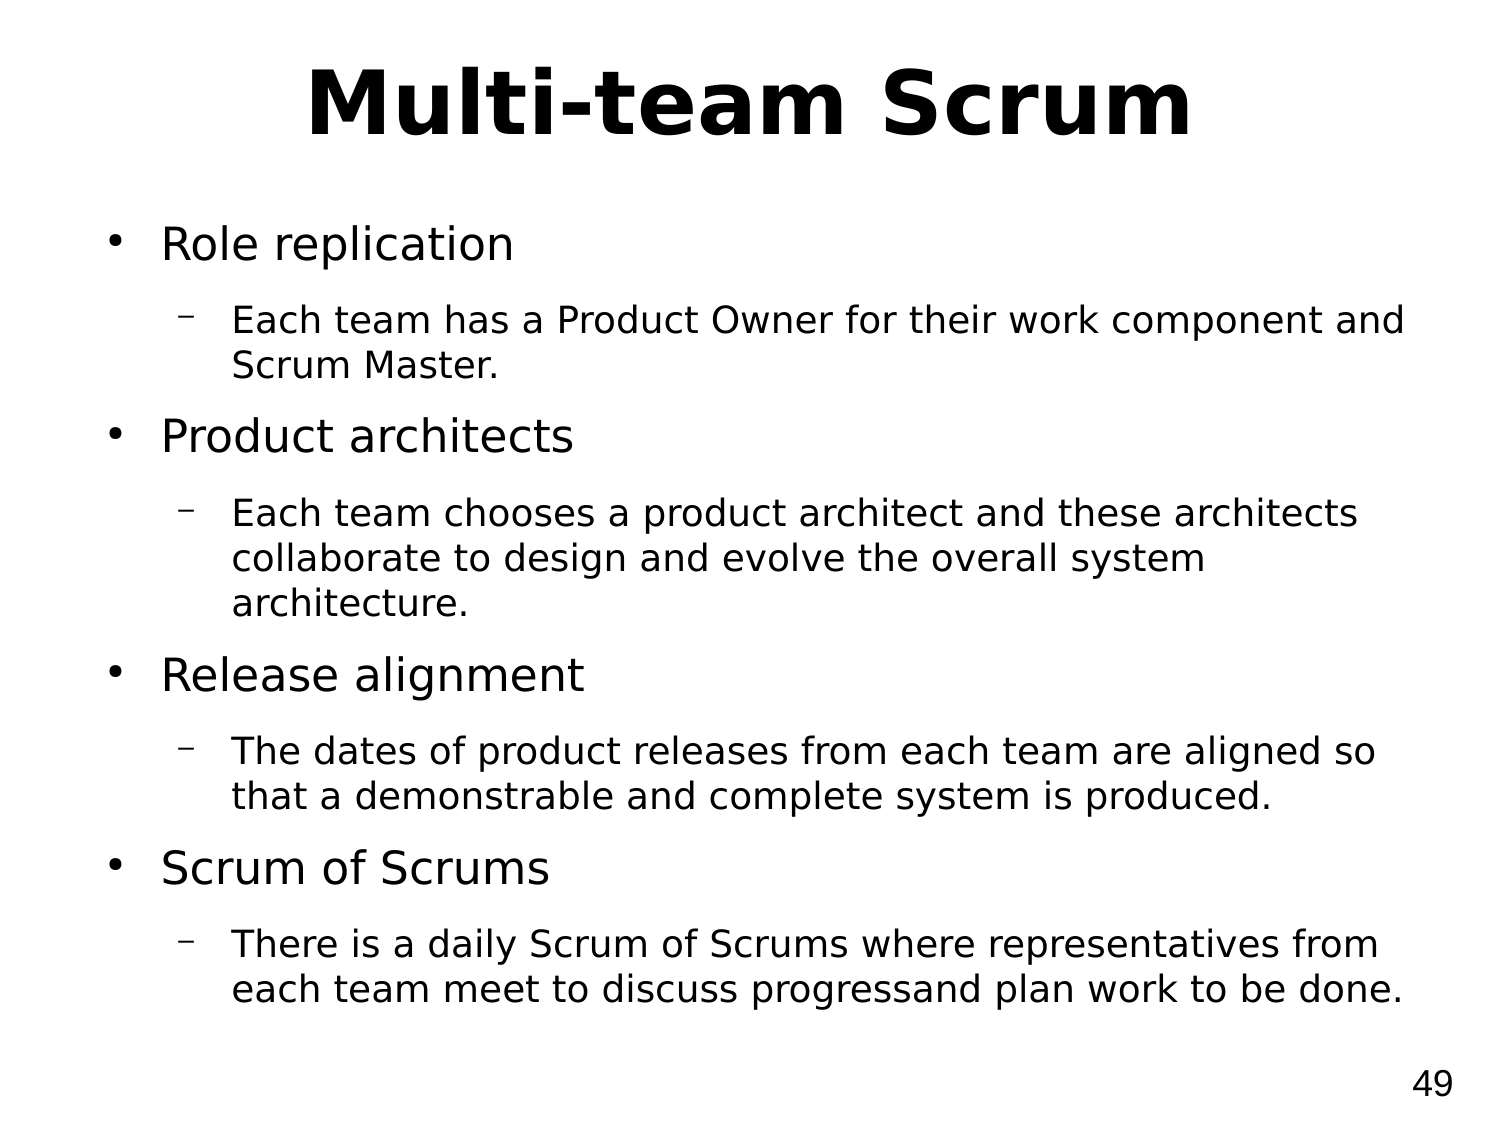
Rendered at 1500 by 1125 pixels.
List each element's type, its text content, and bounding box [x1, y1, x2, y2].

title Multi-team Scrum [75, 33, 1425, 166]
list Role replication Each team has a Product Owner for their work component and Scrum Master. Product architects Each team chooses a product architect and these architects collaborate to design and evolve the overall system architecture. Release alignment The dates of product releases from each team are aligned so that a demonstrable and complete system is produced. Scrum of Scrums There is a daily Scrum of Scrums where representatives from each team meet to discuss progressand plan work to be done. [75, 206, 1425, 1063]
